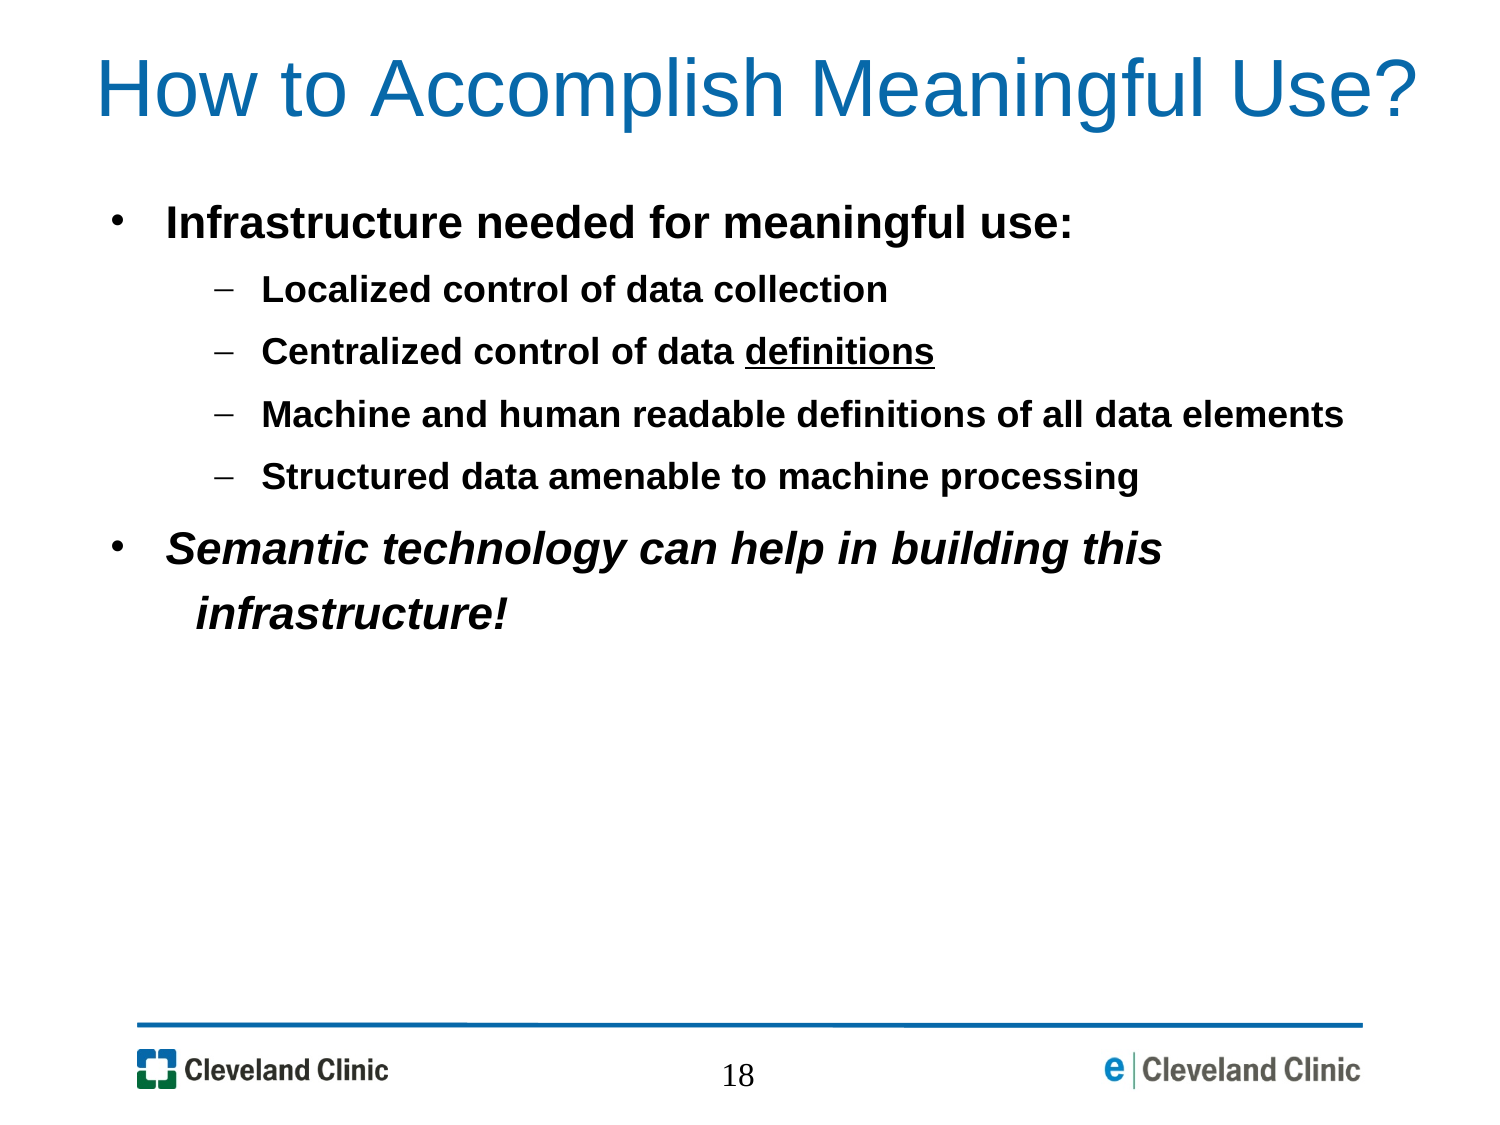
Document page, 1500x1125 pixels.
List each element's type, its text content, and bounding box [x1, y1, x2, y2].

picture [1101, 1049, 1365, 1092]
picture [137, 1049, 388, 1090]
title How to Accomplish Meaningful Use? [0, 0, 1500, 165]
list Infrastructure needed for meaningful use: Localized control of data collection Centralized control of data definitions Machine and human readable definitions of all data elements Structured data amenable to machine processing Semantic technology can help in building this infrastructure! [86, 174, 1408, 1003]
